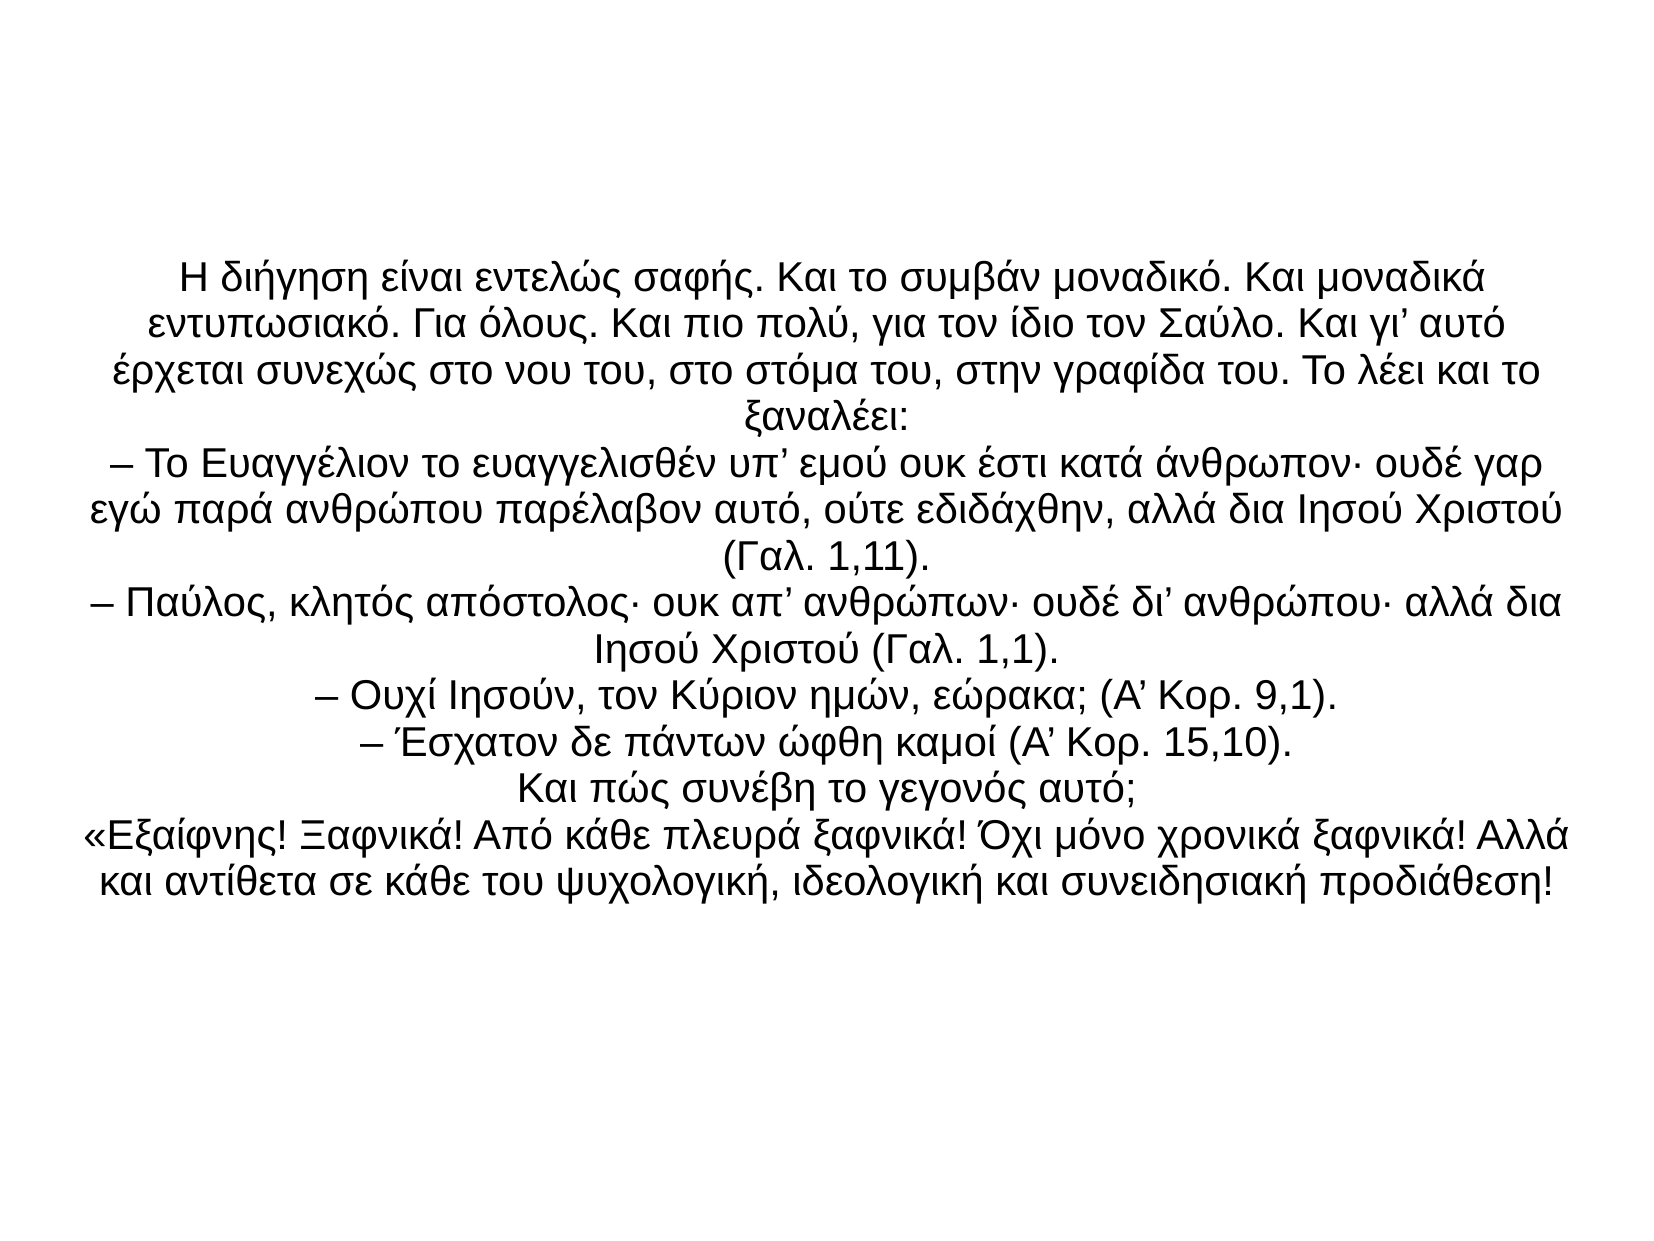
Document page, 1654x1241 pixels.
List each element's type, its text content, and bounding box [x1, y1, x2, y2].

subtitle Η διήγηση είναι εντελώς σαφής. Και το συμβάν μοναδικό. Και μοναδικά εντυπωσιακό. Για όλους. Και πιο πολύ, για τον ίδιο τον Σαύλο. Και γι’ αυτό έρχεται συνεχώς στο νου του, στο στόμα του, στην γραφίδα του. Το λέει και το ξαναλέει: – Το Ευαγγέλιον το ευαγγελισθέν υπ’ εμού ουκ έστι κατά άνθρωπον∙ ουδέ γαρ εγώ παρά ανθρώπου παρέλαβον αυτό, ούτε εδιδάχθην, αλλά δια Ιησού Χριστού (Γαλ. 1,11). – Παύλος, κλητός απόστολος∙ ουκ απ’ ανθρώπων∙ ουδέ δι’ ανθρώπου∙ αλλά δια Ιησού Χριστού (Γαλ. 1,1). – Ουχί Ιησούν, τον Κύριον ημών, εώρακα; (Α’ Κορ. 9,1). – Έσχατον δε πάντων ώφθη καμοί (Α’ Κορ. 15,10). Και πώς συνέβη το γεγονός αυτό; «Εξαίφνης! Ξαφνικά! Από κάθε πλευρά ξαφνικά! Όχι μόνο χρονικά ξαφνικά! Αλλά και αντίθετα σε κάθε του ψυχολογική, ιδεολογική και συνειδησιακή προδιάθεση! [82, 49, 1571, 1109]
